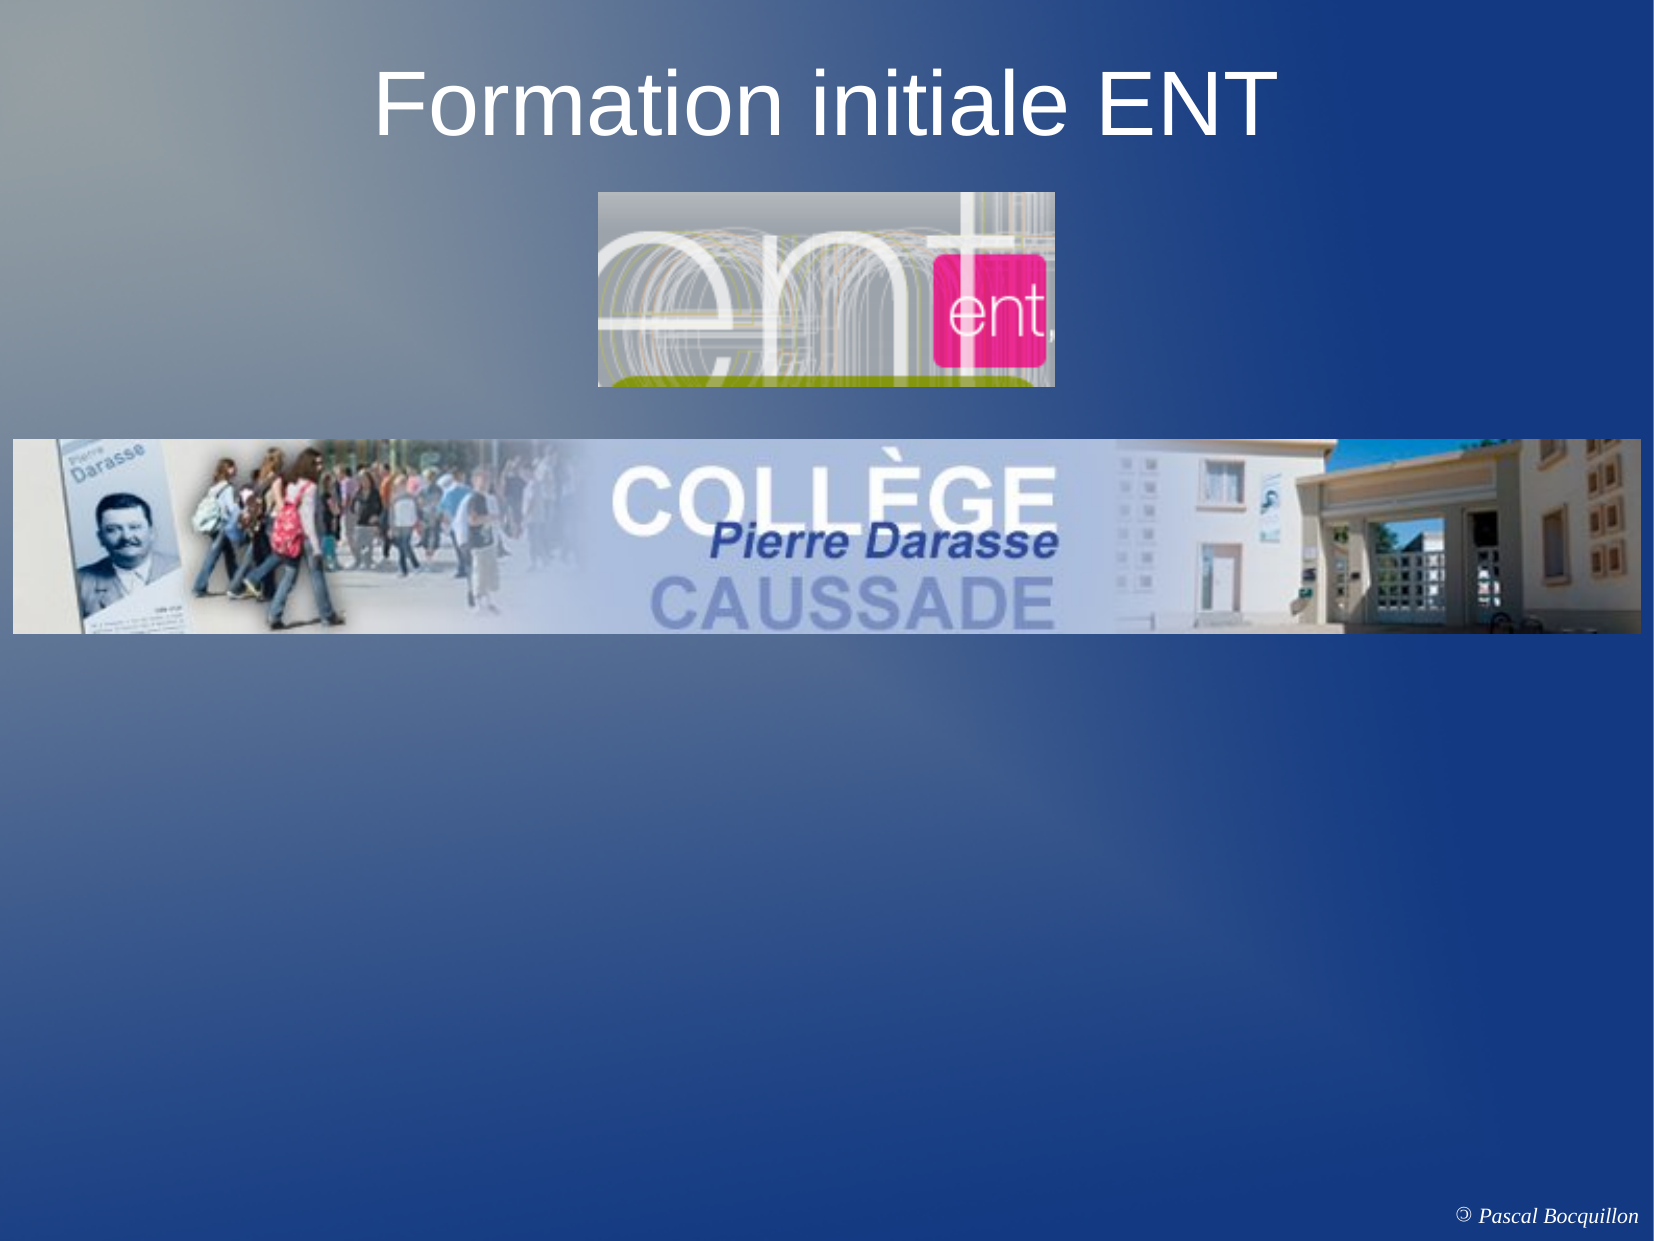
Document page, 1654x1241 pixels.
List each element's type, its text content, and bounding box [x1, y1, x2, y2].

subtitle Pascal Bocquillon [1464, 1192, 1654, 1241]
title Formation initiale ENT [104, 0, 1550, 208]
text_box © [1446, 1190, 1483, 1239]
picture [0, 0, 1654, 1241]
